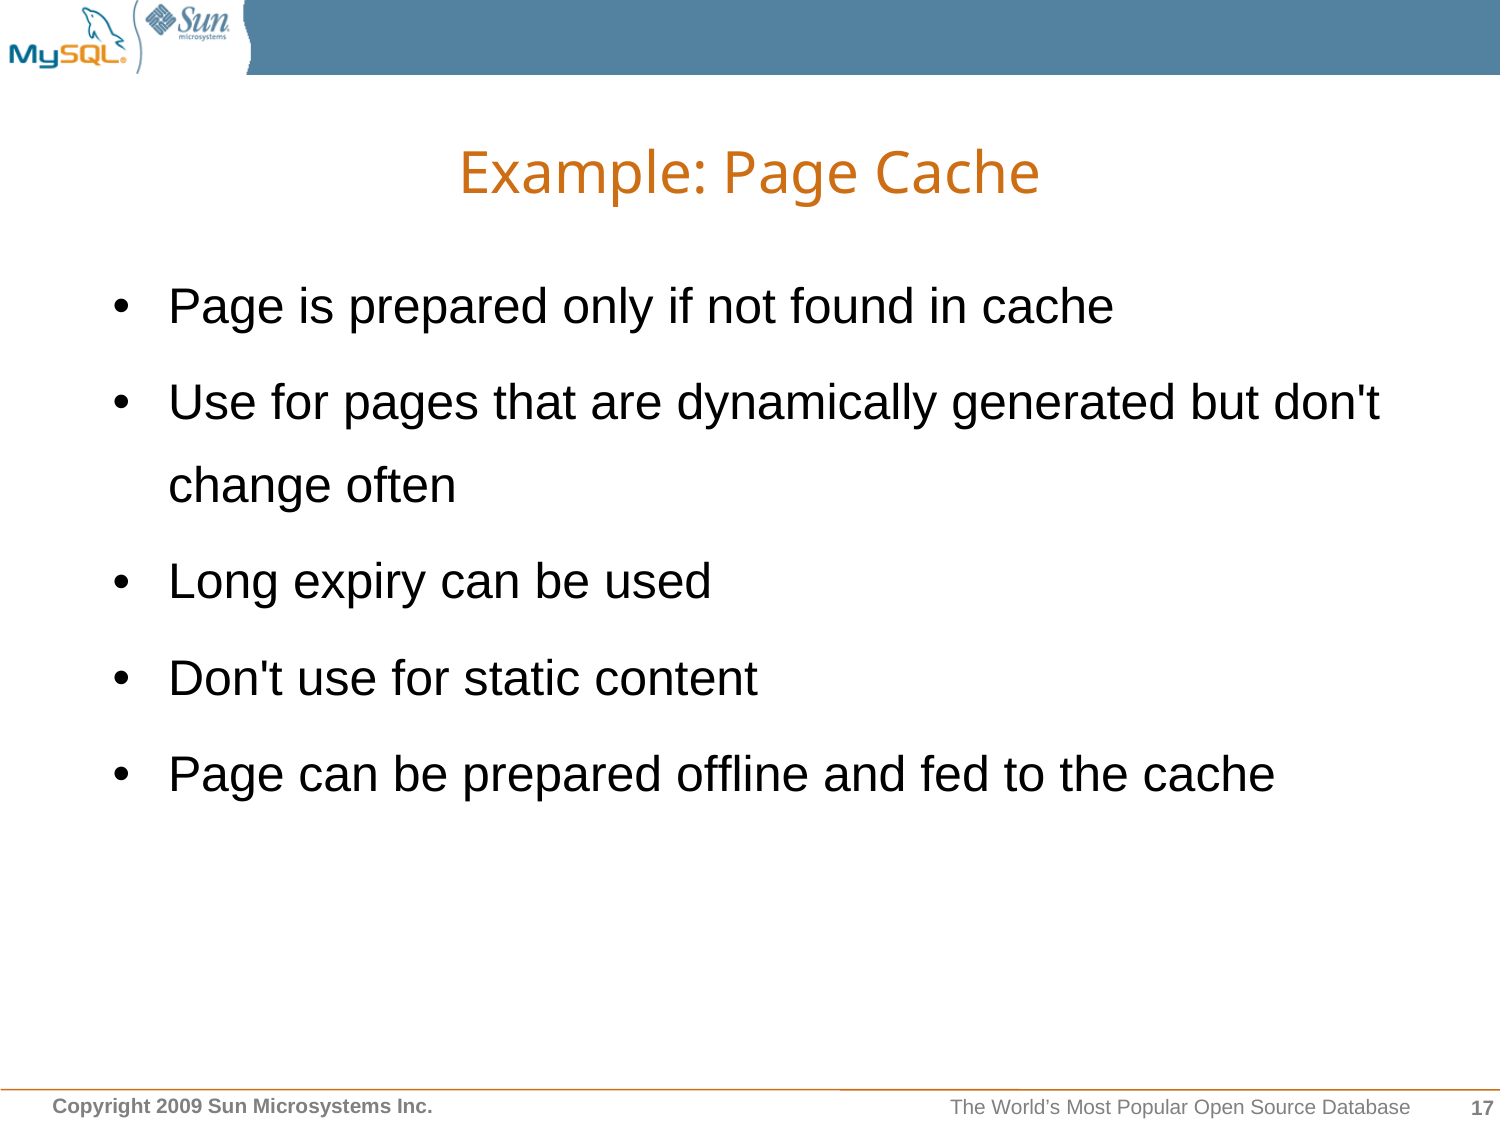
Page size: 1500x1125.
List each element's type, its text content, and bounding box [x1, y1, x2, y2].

title Example: Page Cache [0, 87, 1500, 225]
list Page is prepared only if not found in cache Use for pages that are dynamically generated but don't change often Long expiry can be used Don't use for static content Page can be prepared offline and fed to the cache [112, 249, 1387, 1113]
picture [0, 0, 1500, 75]
